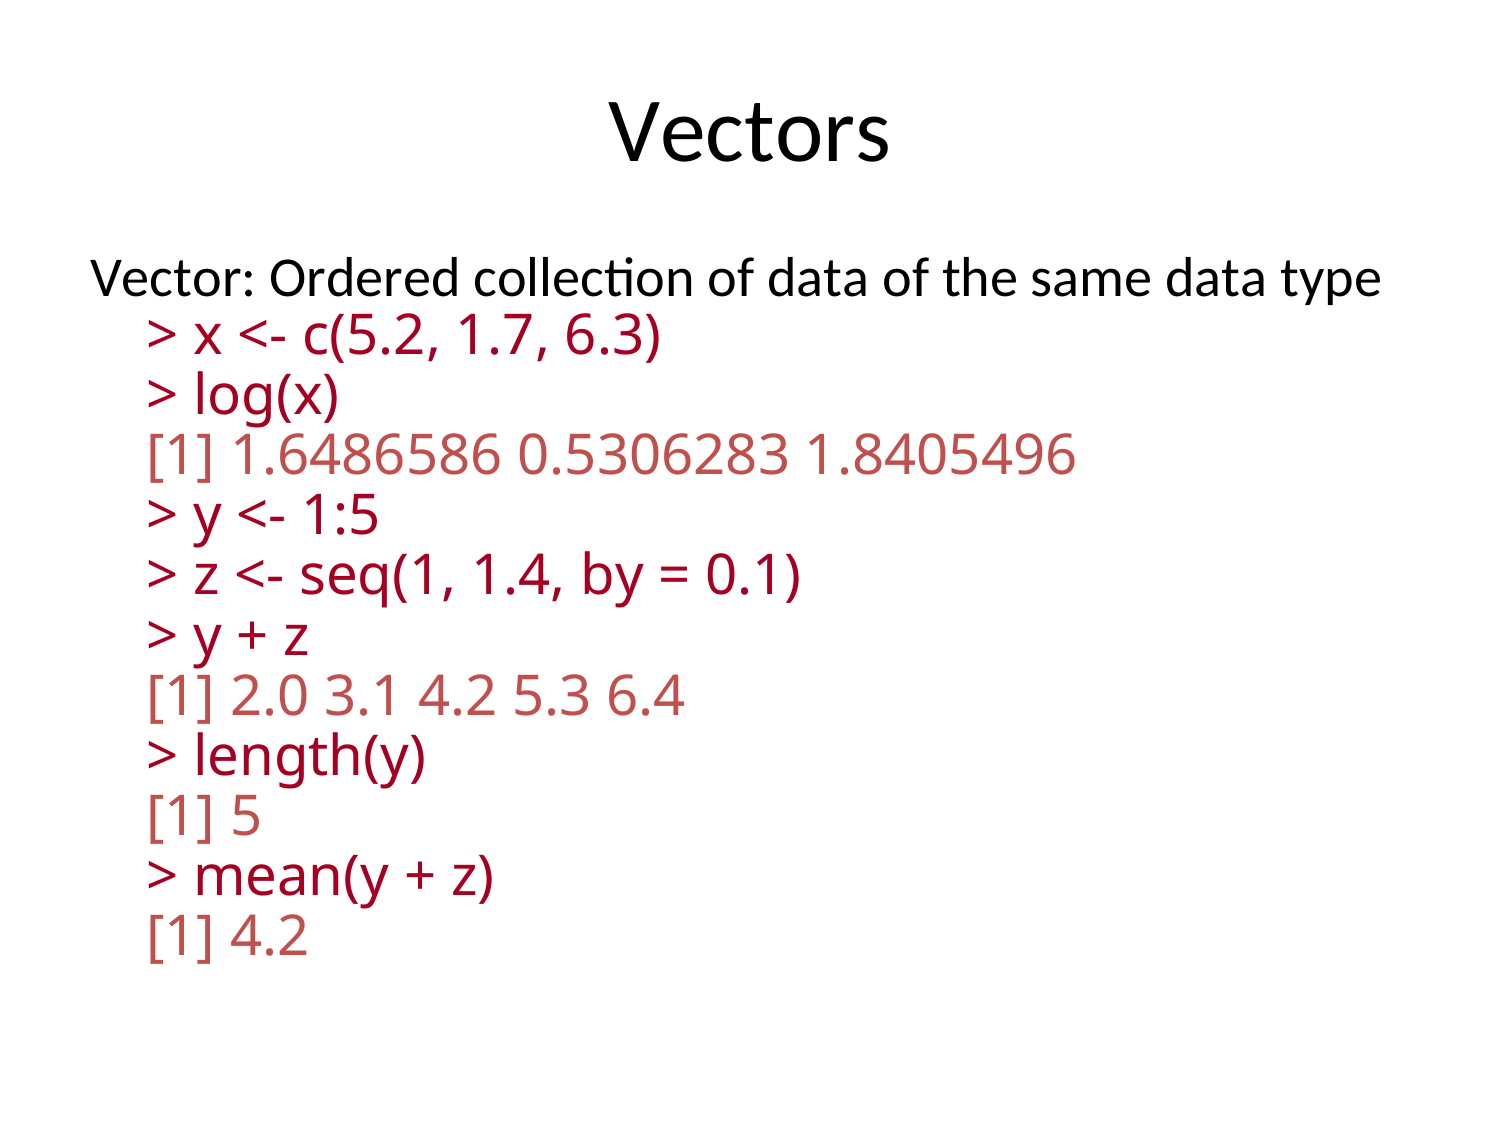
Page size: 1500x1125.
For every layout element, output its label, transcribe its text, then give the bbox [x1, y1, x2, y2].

list Vector: Ordered collection of data of the same data type > x <- c(5.2, 1.7, 6.3) > log(x) [1] 1.6486586 0.5306283 1.8405496 > y <- 1:5 > z <- seq(1, 1.4, by = 0.1) > y + z [1] 2.0 3.1 4.2 5.3 6.4 > length(y) [1] 5 > mean(y + z) [1] 4.2 [75, 262, 1426, 1006]
title Vectors [75, 45, 1426, 233]
